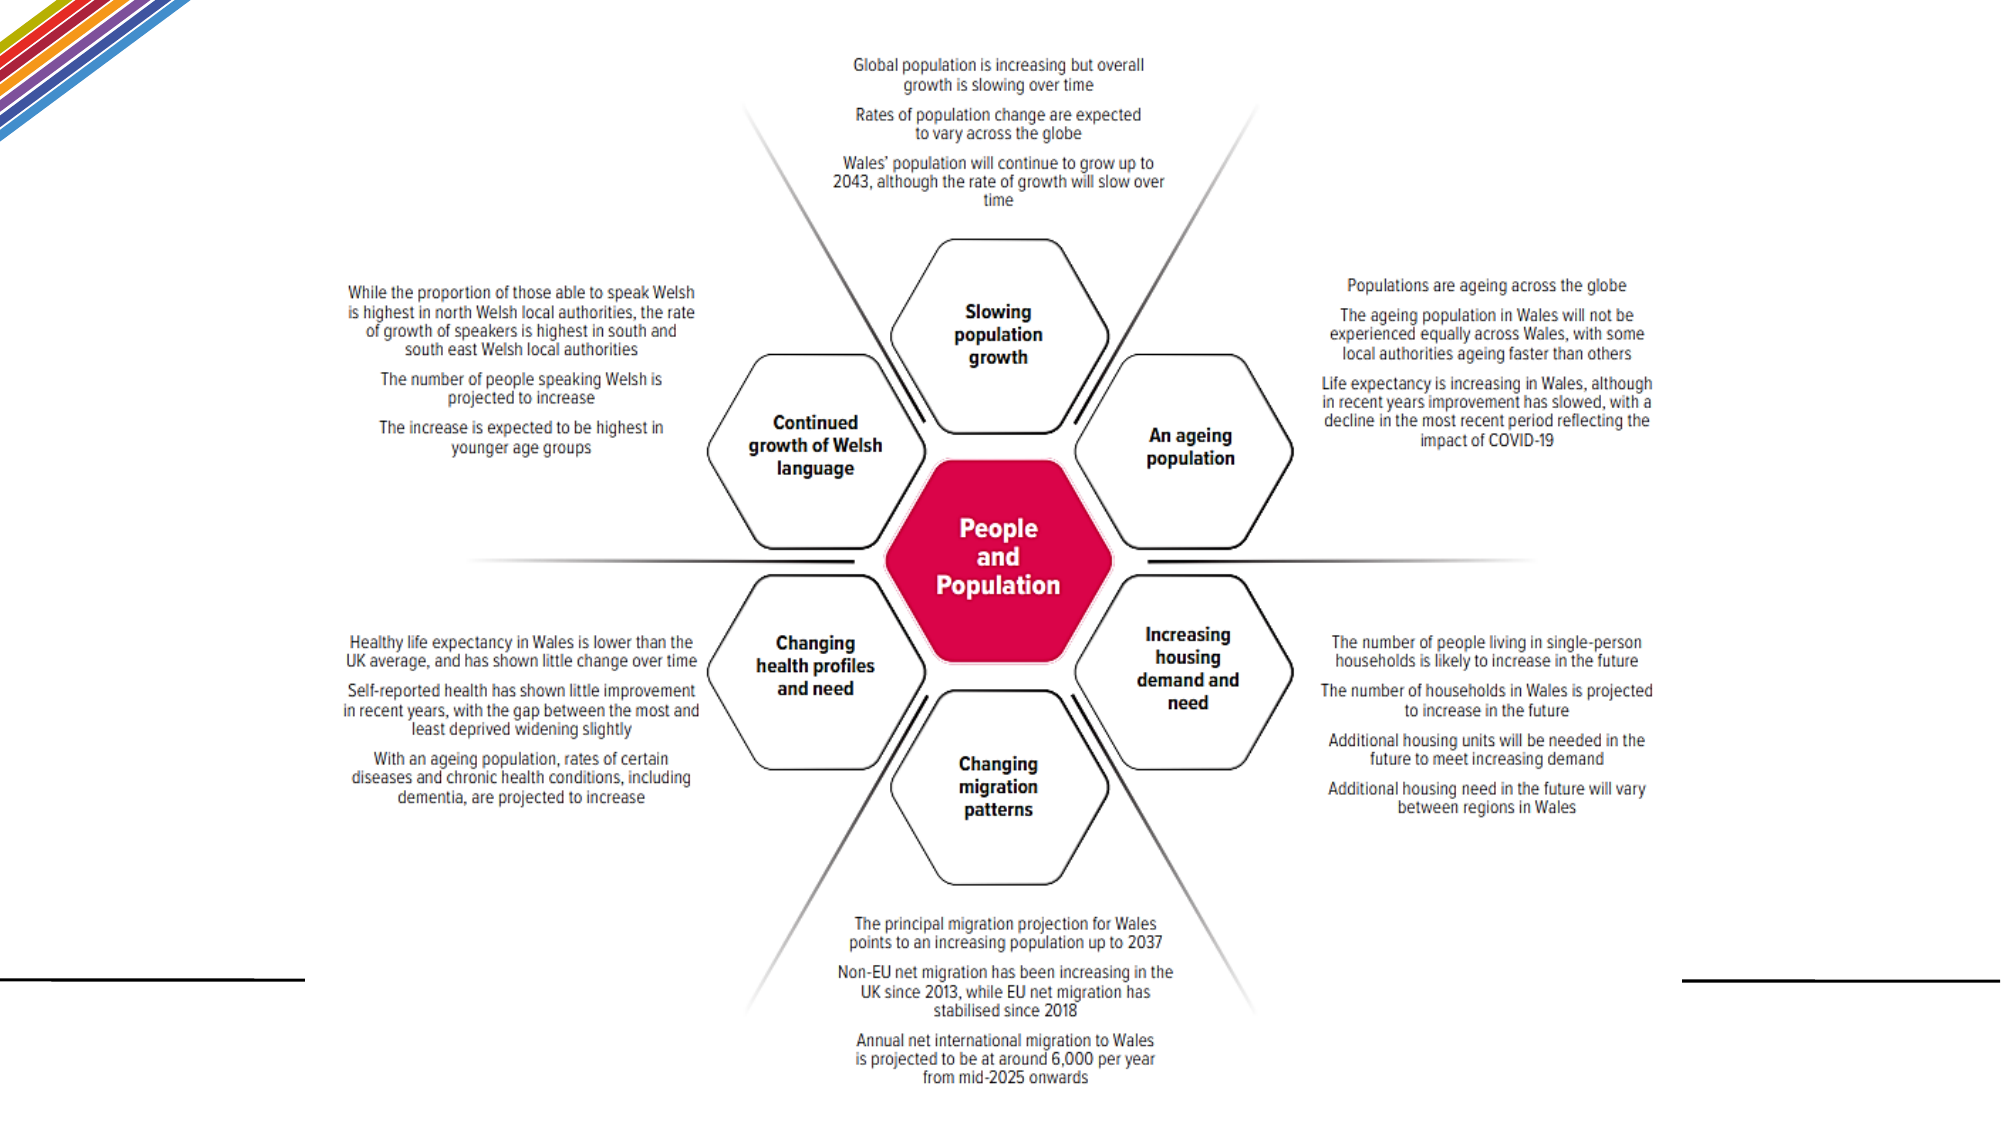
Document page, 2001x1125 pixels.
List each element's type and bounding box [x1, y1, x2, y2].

picture [305, 17, 1682, 1109]
